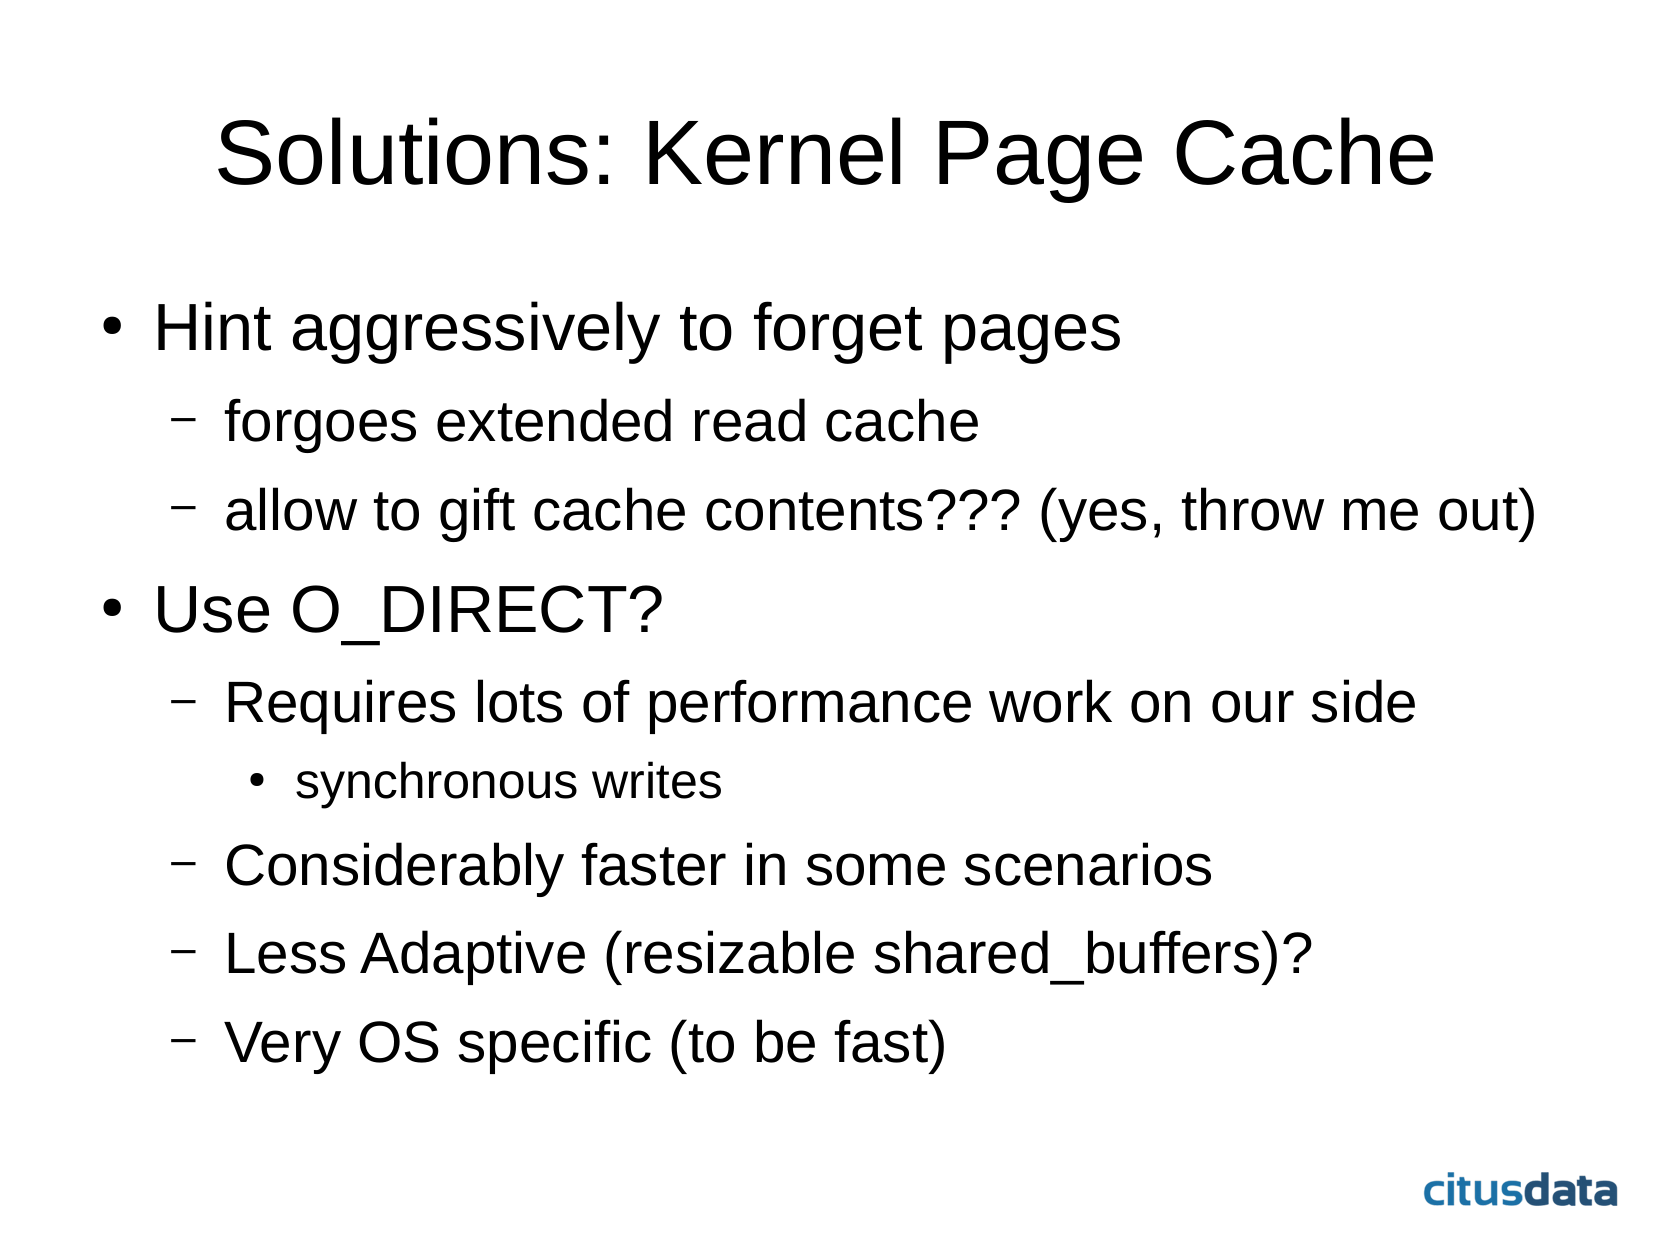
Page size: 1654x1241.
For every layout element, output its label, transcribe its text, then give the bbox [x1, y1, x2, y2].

title Solutions: Kernel Page Cache [82, 49, 1571, 257]
picture [1420, 1167, 1622, 1209]
list Hint aggressively to forget pages forgoes extended read cache allow to gift cache contents??? (yes, throw me out) Use O_DIRECT? Requires lots of performance work on our side synchronous writes Considerably faster in some scenarios Less Adaptive (resizable shared_buffers)? Very OS specific (to be fast) [82, 290, 1571, 1096]
